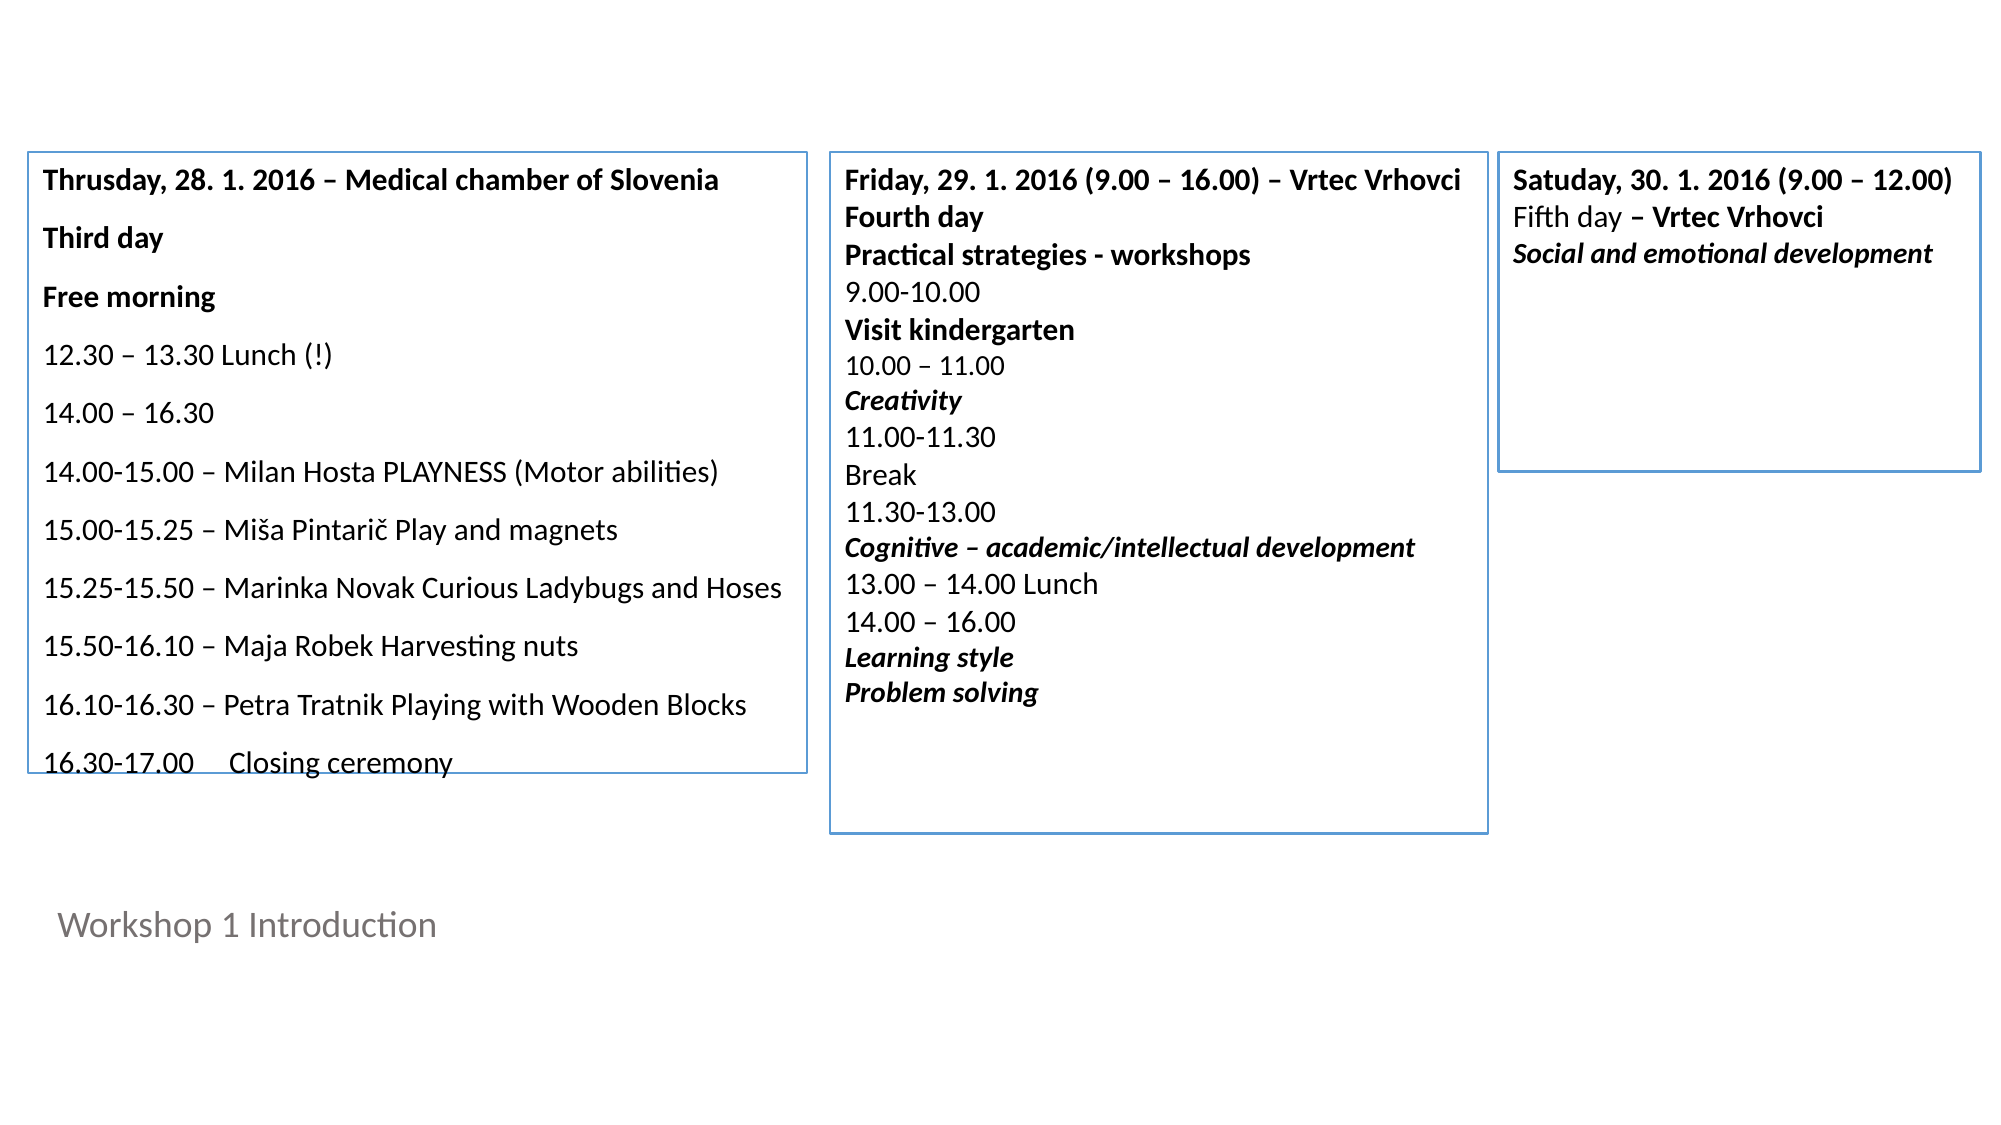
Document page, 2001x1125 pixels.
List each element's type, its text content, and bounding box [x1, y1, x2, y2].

text_box Friday, 29. 1. 2016 (9.00 – 16.00) – Vrtec Vrhovci Fourth day Practical strategies - workshops 9.00-10.00 Visit kindergarten 10.00 – 11.00 Creativity 11.00-11.30 Break 11.30-13.00 Cognitive – academic/intellectual development 13.00 – 14.00 Lunch 14.00 – 16.00 Learning style Problem solving [830, 151, 1488, 834]
text_box Workshop 1 Introduction [42, 892, 636, 953]
list Thrusday, 28. 1. 2016 – Medical chamber of Slovenia Third day Free morning 12.30 – 13.30 Lunch (!) 14.00 – 16.30 14.00-15.00 – Milan Hosta PLAYNESS (Motor abilities) 15.00-15.25 – Miša Pintarič Play and magnets 15.25-15.50 – Marinka Novak Curious Ladybugs and Hoses 15.50-16.10 – Maja Robek Harvesting nuts 16.10-16.30 – Petra Tratnik Playing with Wooden Blocks 16.30-17.00 Closing ceremony [27, 151, 807, 774]
text_box Satuday, 30. 1. 2016 (9.00 – 12.00) Fifth day – Vrtec Vrhovci Social and emotional development [1498, 151, 1981, 472]
